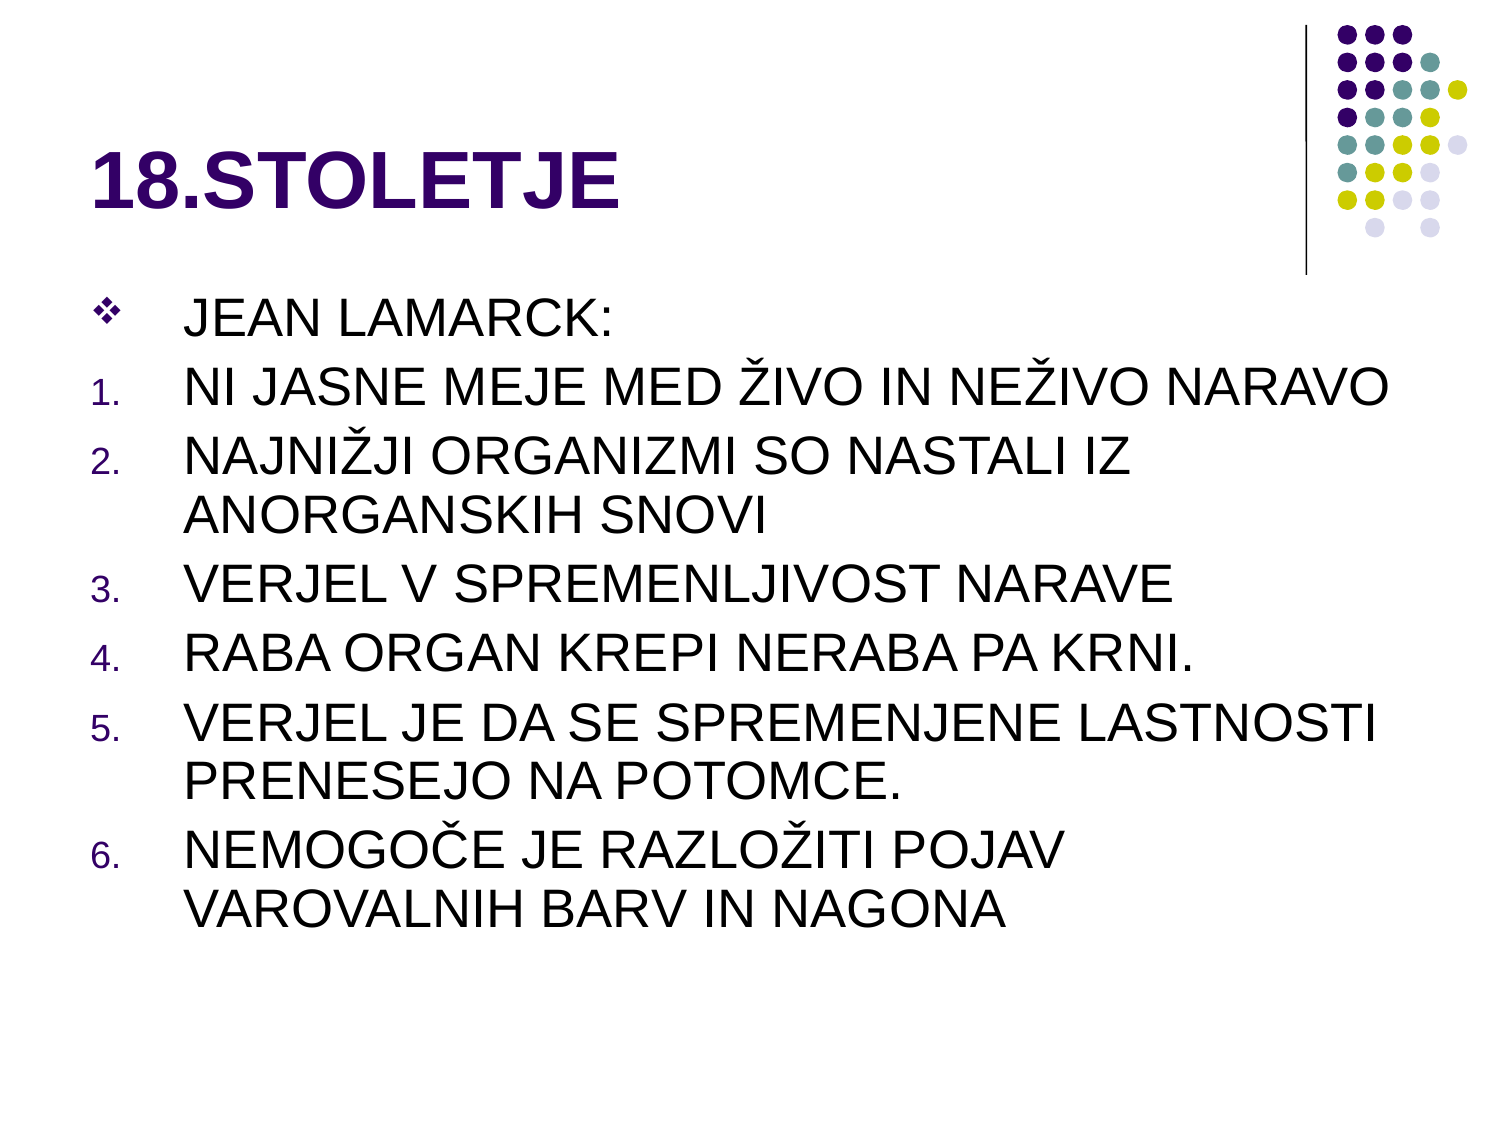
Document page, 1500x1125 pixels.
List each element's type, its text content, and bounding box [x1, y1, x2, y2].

list JEAN LAMARCK: NI JASNE MEJE MED ŽIVO IN NEŽIVO NARAVO NAJNIŽJI ORGANIZMI SO NASTALI IZ ANORGANSKIH SNOVI VERJEL V SPREMENLJIVOST NARAVE RABA ORGAN KREPI NERABA PA KRNI. VERJEL JE DA SE SPREMENJENE LASTNOSTI PRENESEJO NA POTOMCE. NEMOGOČE JE RAZLOŽITI POJAV VAROVALNIH BARV IN NAGONA [75, 282, 1425, 1006]
title 18.STOLETJE [75, 20, 1313, 233]
